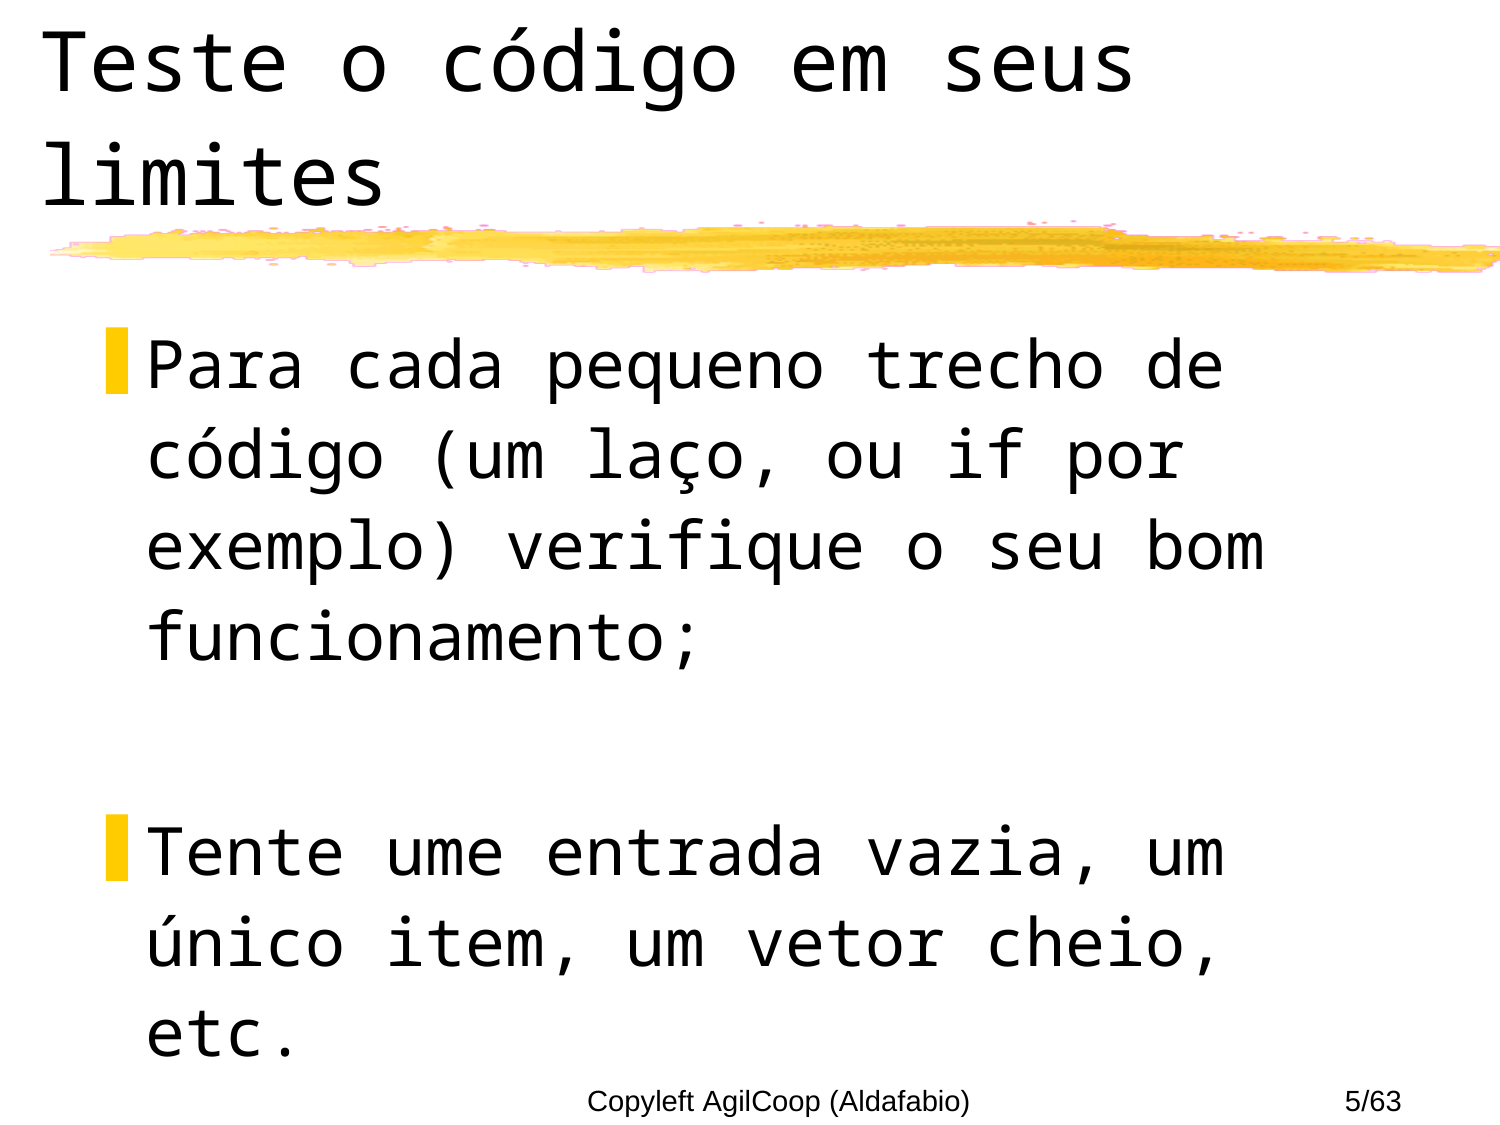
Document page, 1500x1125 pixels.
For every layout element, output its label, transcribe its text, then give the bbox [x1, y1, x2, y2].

picture [50, 215, 1500, 284]
list Para cada pequeno trecho de código (um laço, ou if por exemplo) verifique o seu bom funcionamento; Tente ume entrada vazia, um único item, um vetor cheio, etc. [74, 309, 1417, 994]
title Teste o código em seus limites [24, 74, 1488, 238]
